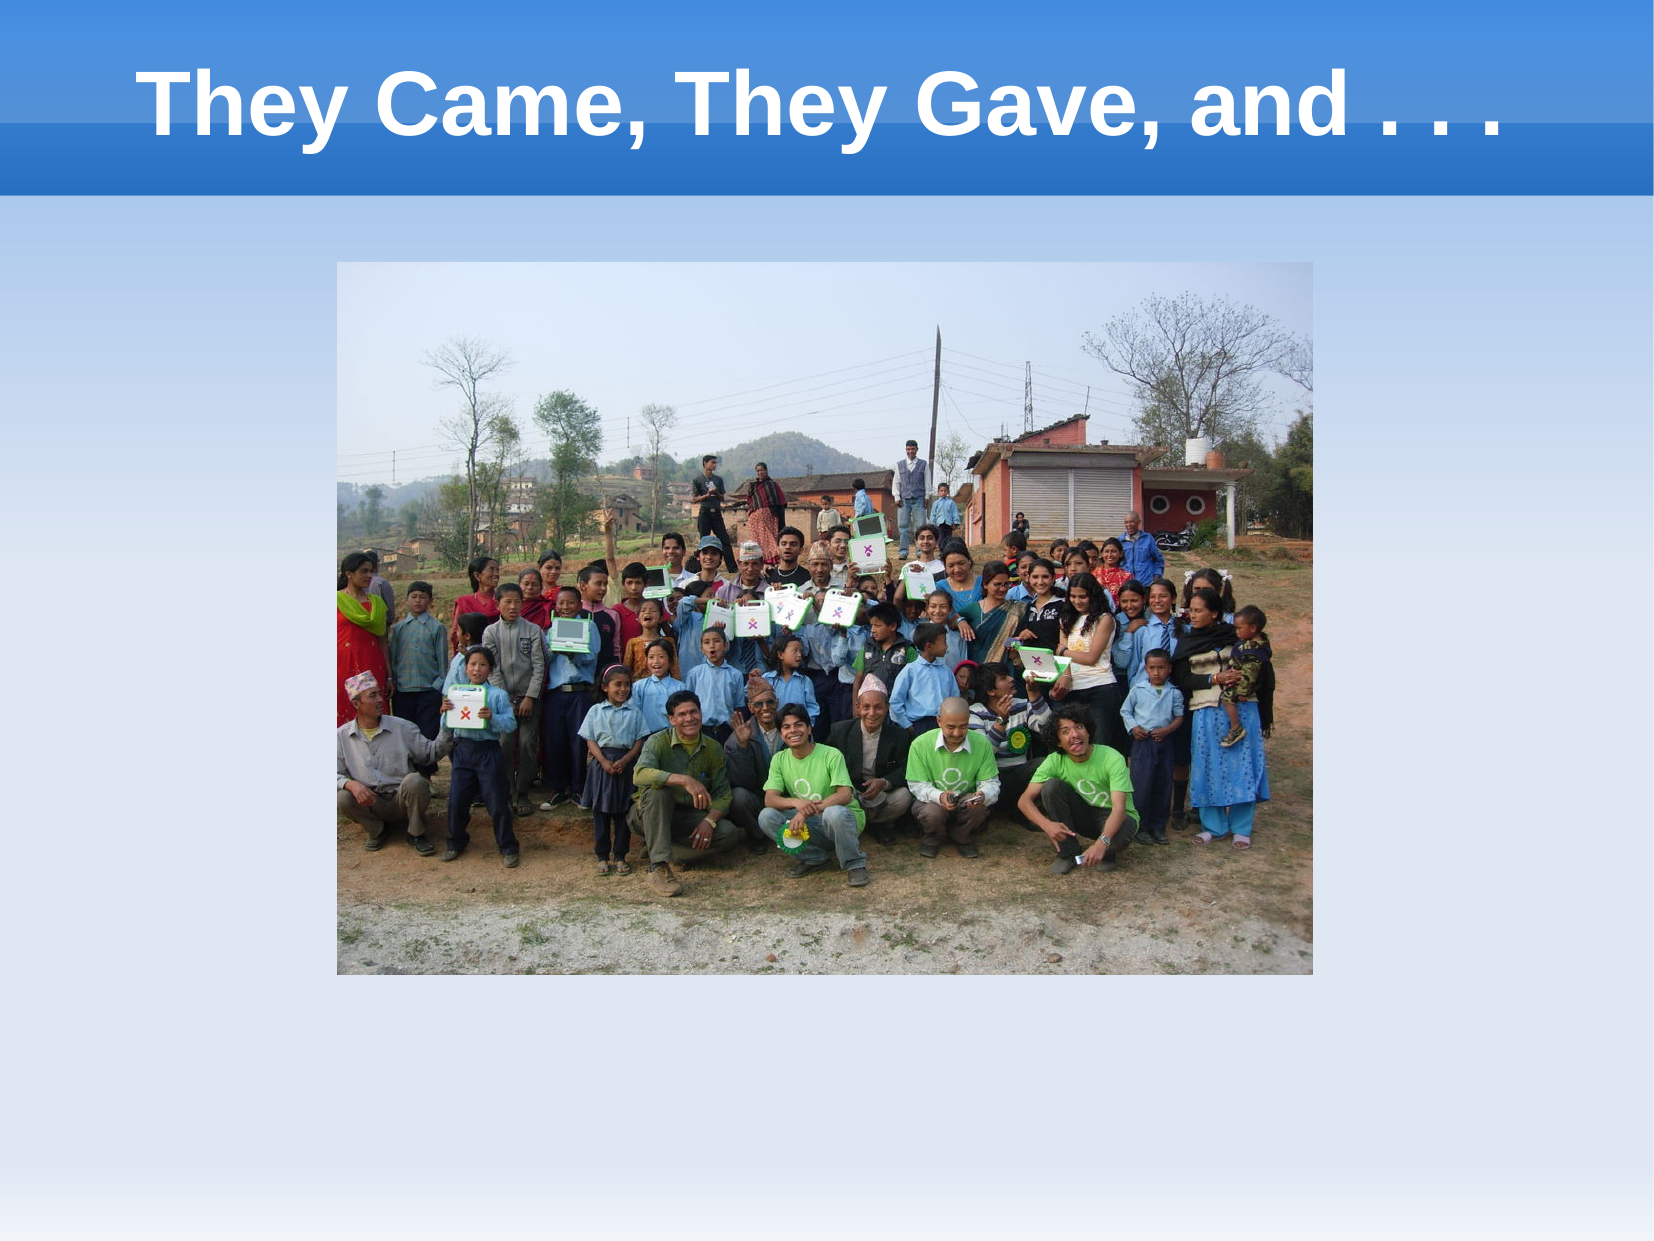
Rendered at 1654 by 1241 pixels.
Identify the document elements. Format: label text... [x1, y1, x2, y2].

title They Came, They Gave, and . . . [76, 7, 1565, 200]
list [82, 290, 1571, 1094]
picture [0, 0, 1654, 1241]
